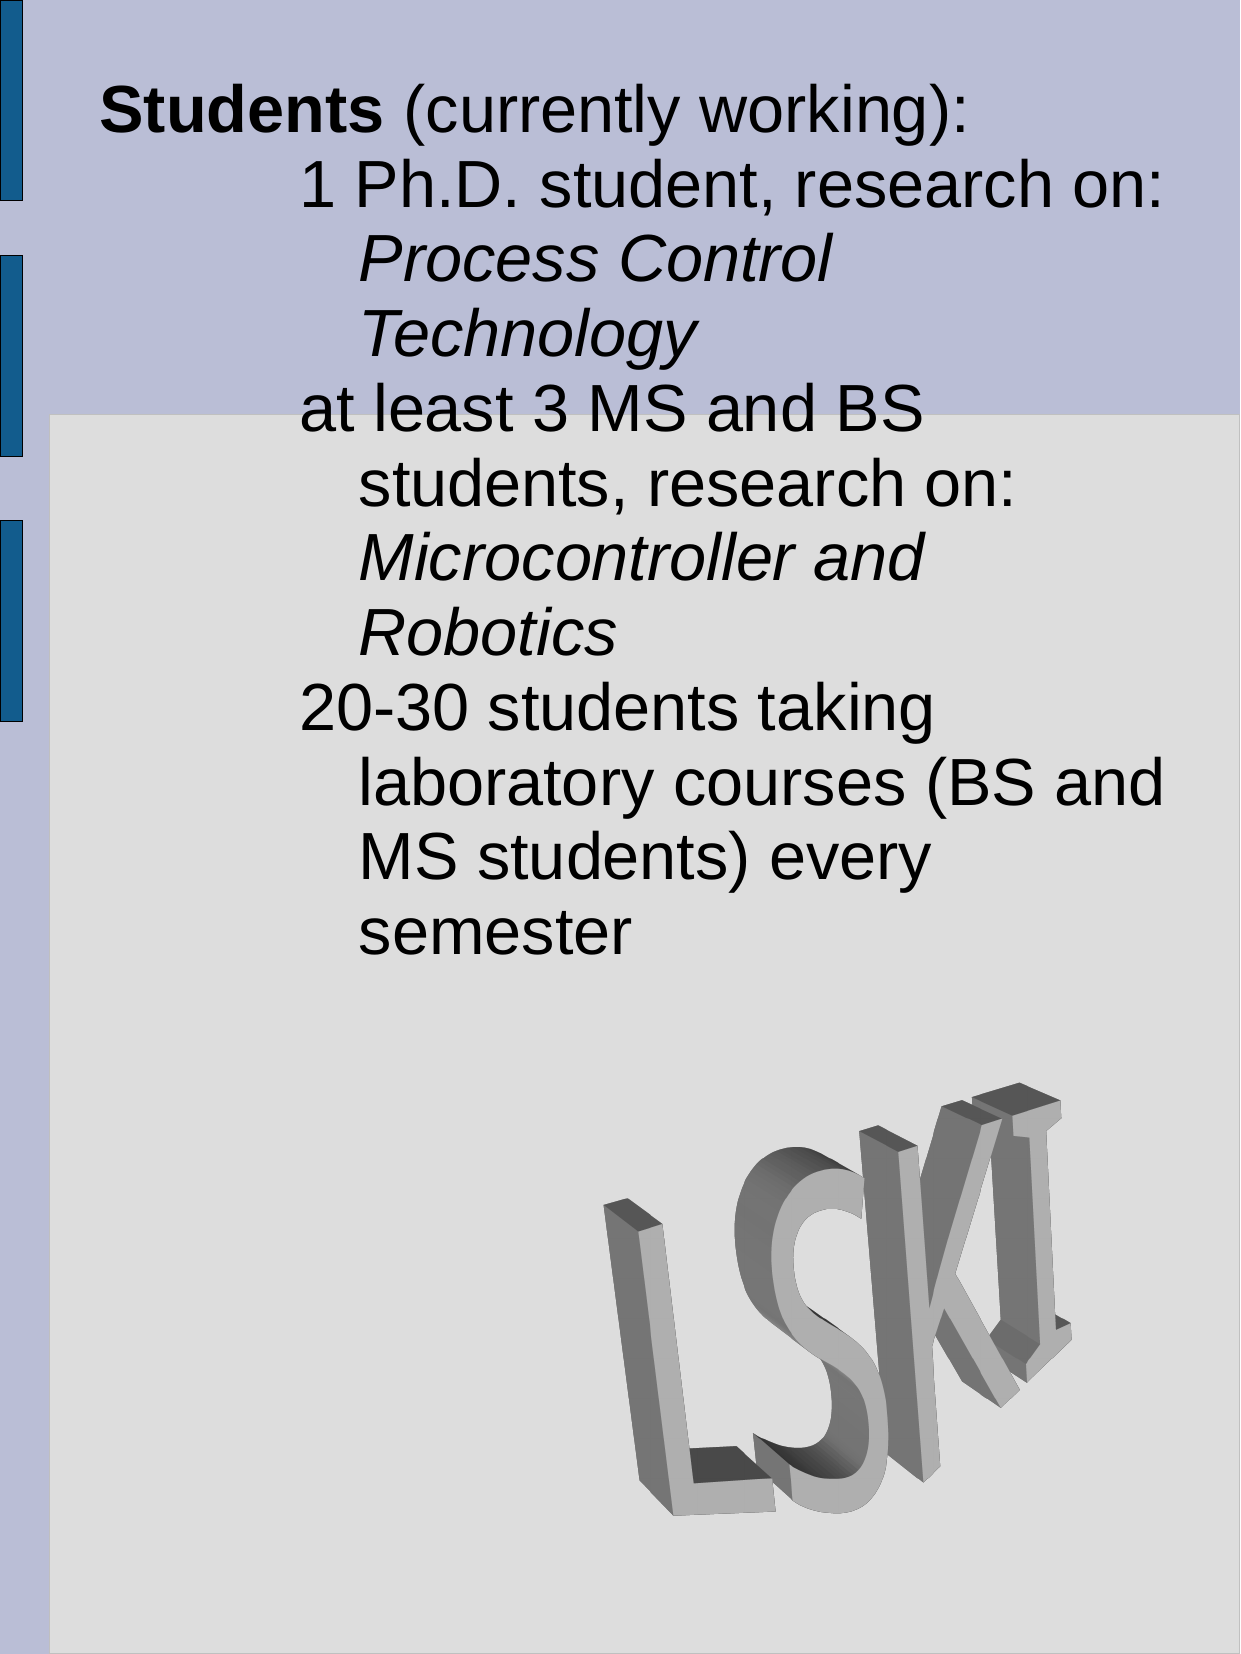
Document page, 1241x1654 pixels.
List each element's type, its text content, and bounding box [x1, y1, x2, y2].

text_box Students (currently working): 1 Ph.D. student, research on: Process Control Technology at least 3 MS and BS students, research on: Microcontroller and Robotics 20-30 students taking laboratory courses (BS and MS students) every semester [66, 64, 1196, 1085]
